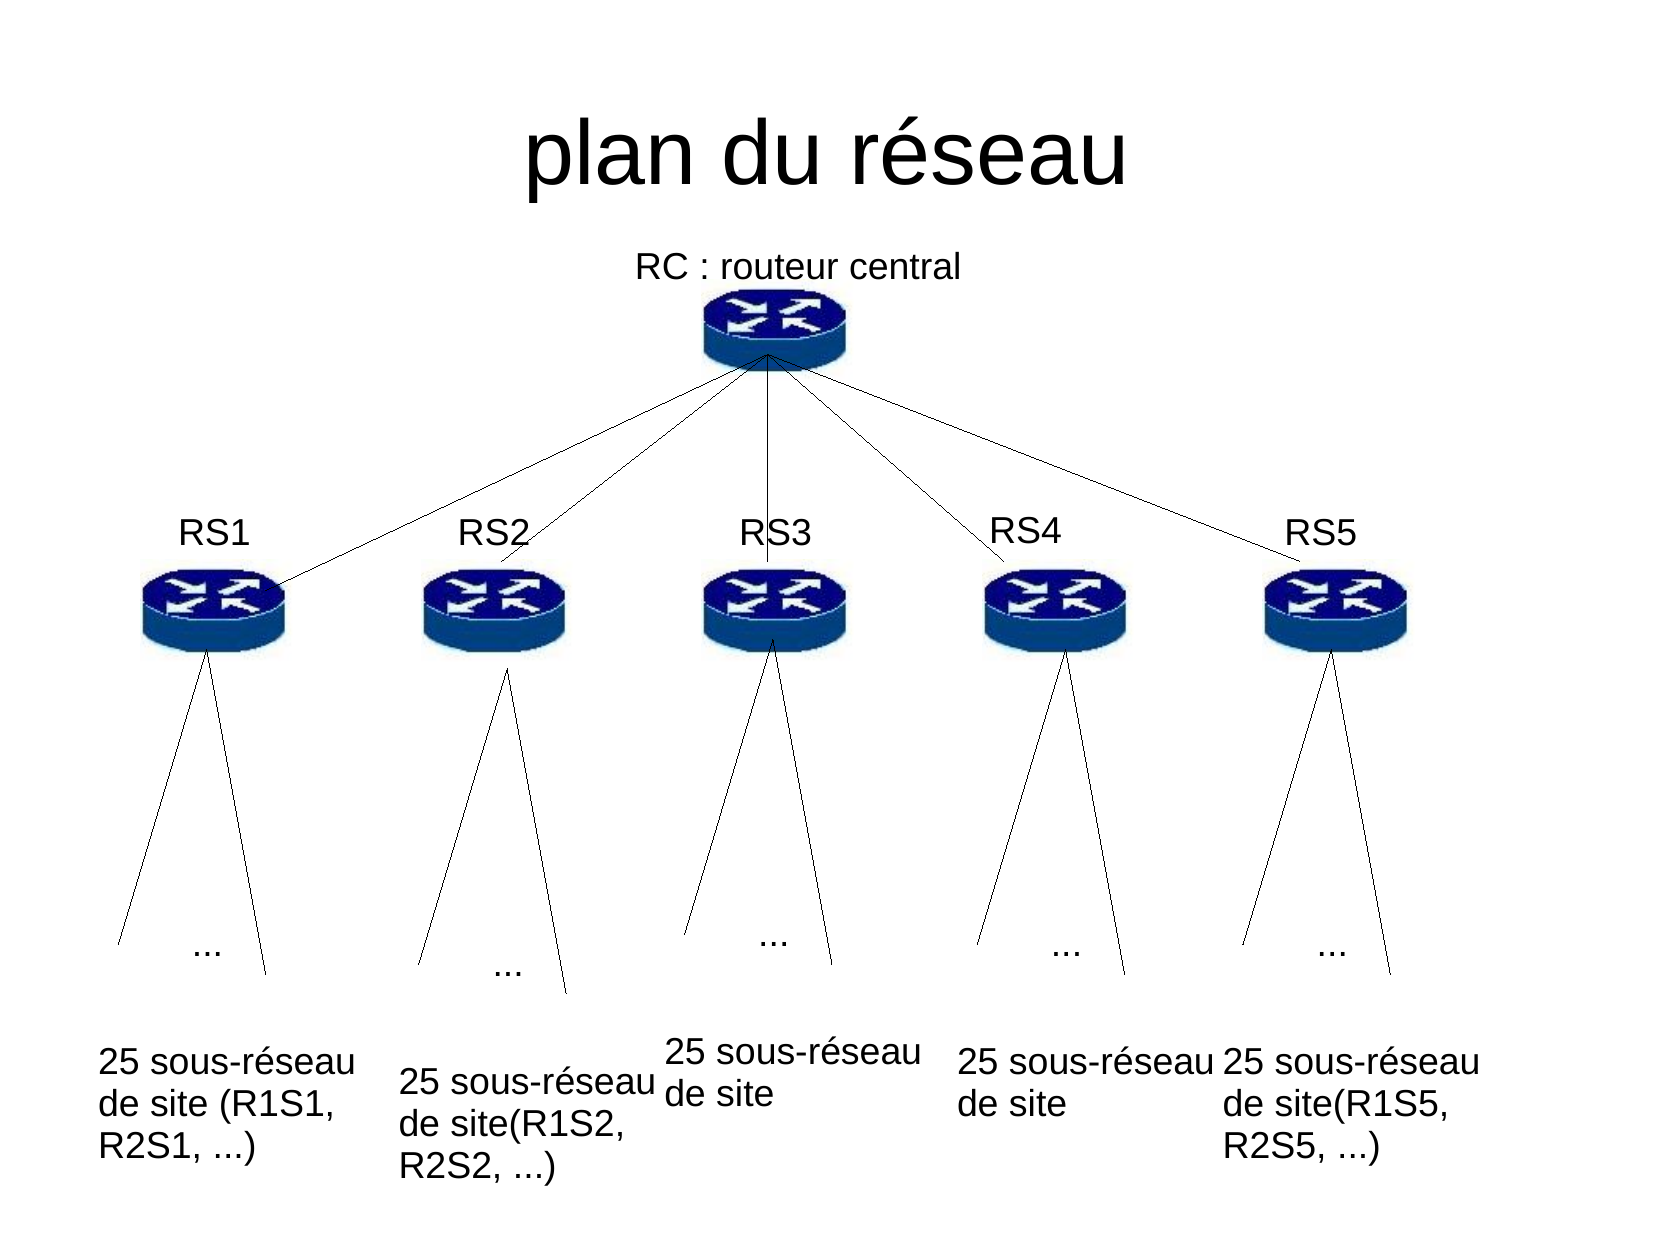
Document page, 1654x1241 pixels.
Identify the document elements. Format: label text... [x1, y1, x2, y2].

text_box 25 sous-réseau de site [942, 1033, 1208, 1133]
text_box RS4 [974, 501, 1077, 559]
picture [701, 559, 857, 665]
title plan du réseau [82, 49, 1571, 257]
picture [140, 559, 296, 665]
text_box 25 sous-réseau de site [649, 1023, 948, 1123]
text_box ... [177, 915, 239, 973]
text_box 25 sous-réseau de site (R1S1, R2S1, ...) [83, 1033, 382, 1175]
text_box ... [1036, 915, 1098, 973]
picture [982, 559, 1137, 665]
picture [701, 296, 857, 384]
picture [421, 559, 576, 665]
text_box ... [1301, 915, 1363, 973]
picture [1262, 559, 1418, 665]
text_box RC : routeur central [620, 238, 977, 296]
text_box ... [743, 905, 805, 962]
text_box 25 sous-réseau de site(R1S2, R2S2, ...) [383, 1052, 682, 1194]
text_box RS3 [724, 504, 827, 593]
text_box ... [477, 934, 539, 992]
text_box 25 sous-réseau de site(R1S5, R2S5, ...) [1208, 1033, 1506, 1175]
text_box RS1 [163, 504, 266, 562]
text_box RS5 [1269, 504, 1373, 562]
text_box RS2 [442, 504, 546, 562]
